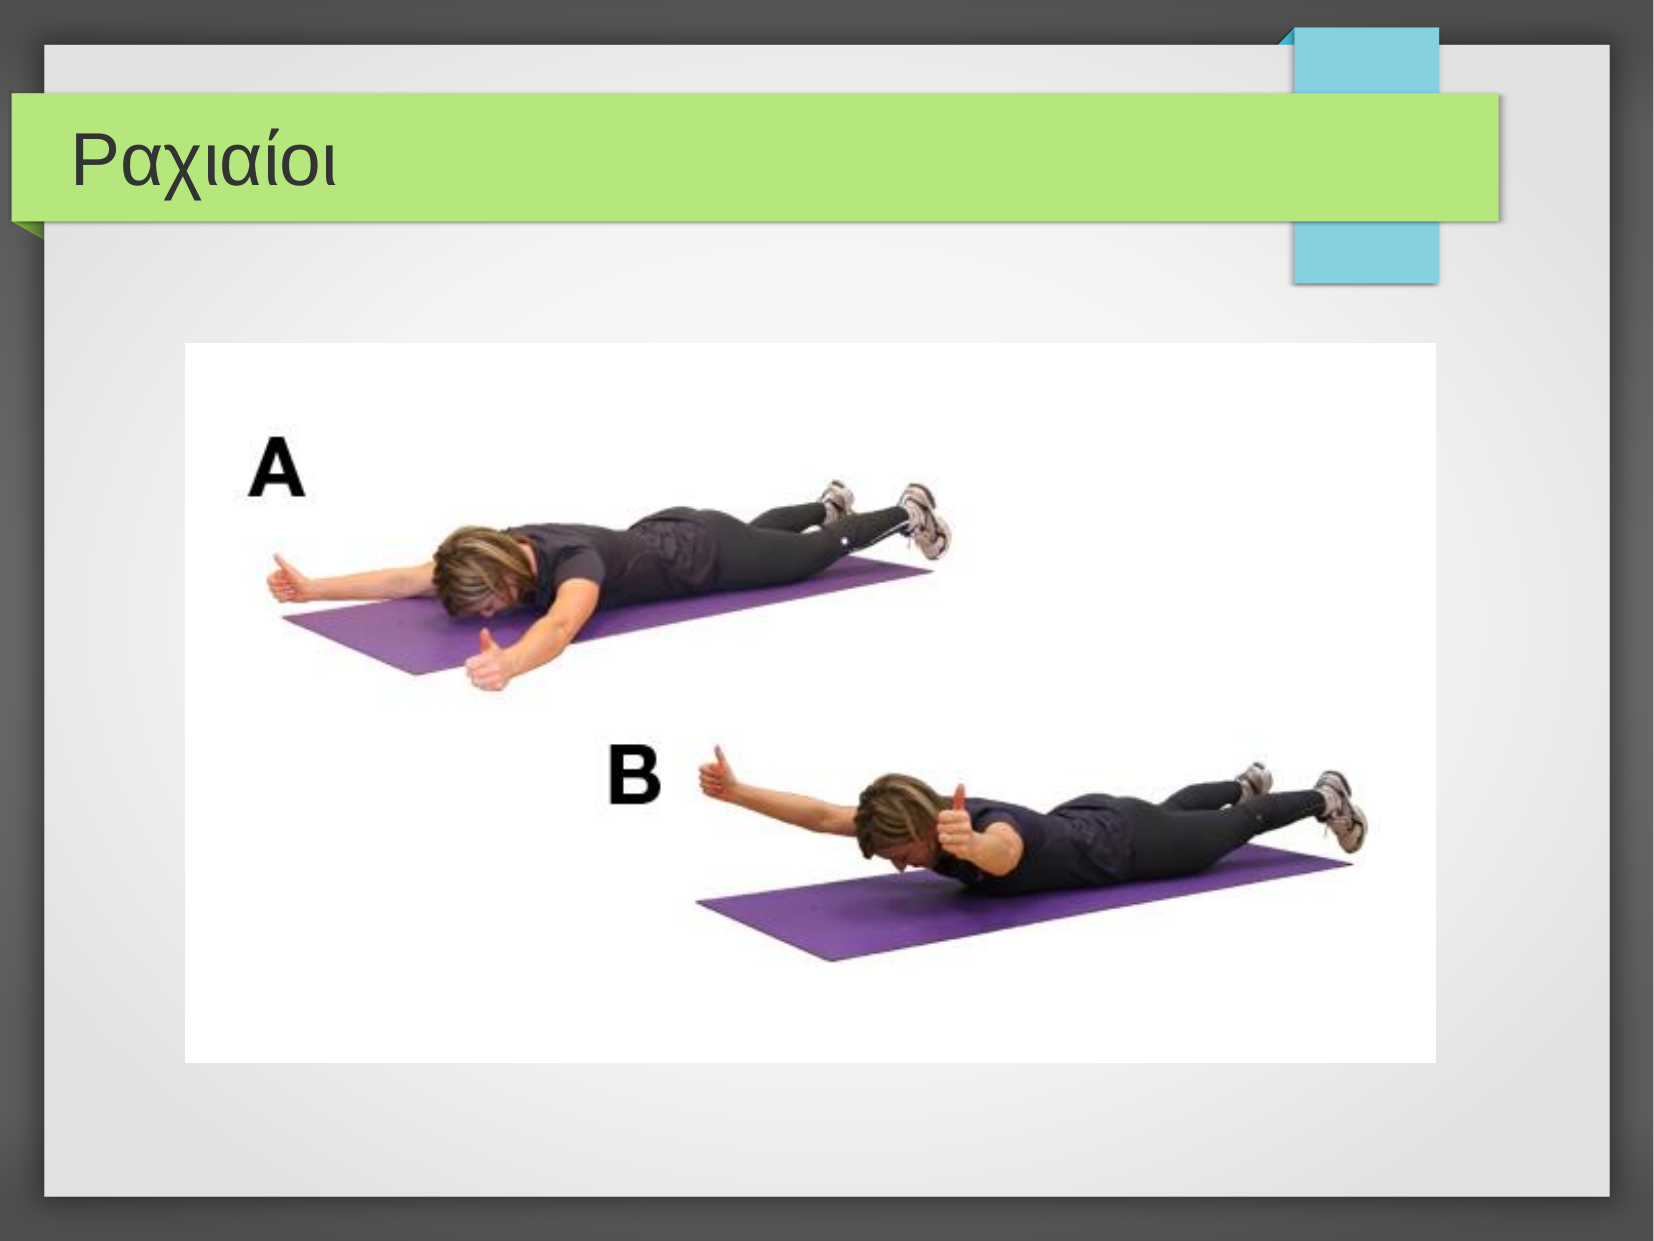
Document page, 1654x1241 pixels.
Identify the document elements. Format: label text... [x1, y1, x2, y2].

picture [0, 0, 1654, 1241]
title Ραχιαίοι [70, 106, 1229, 213]
